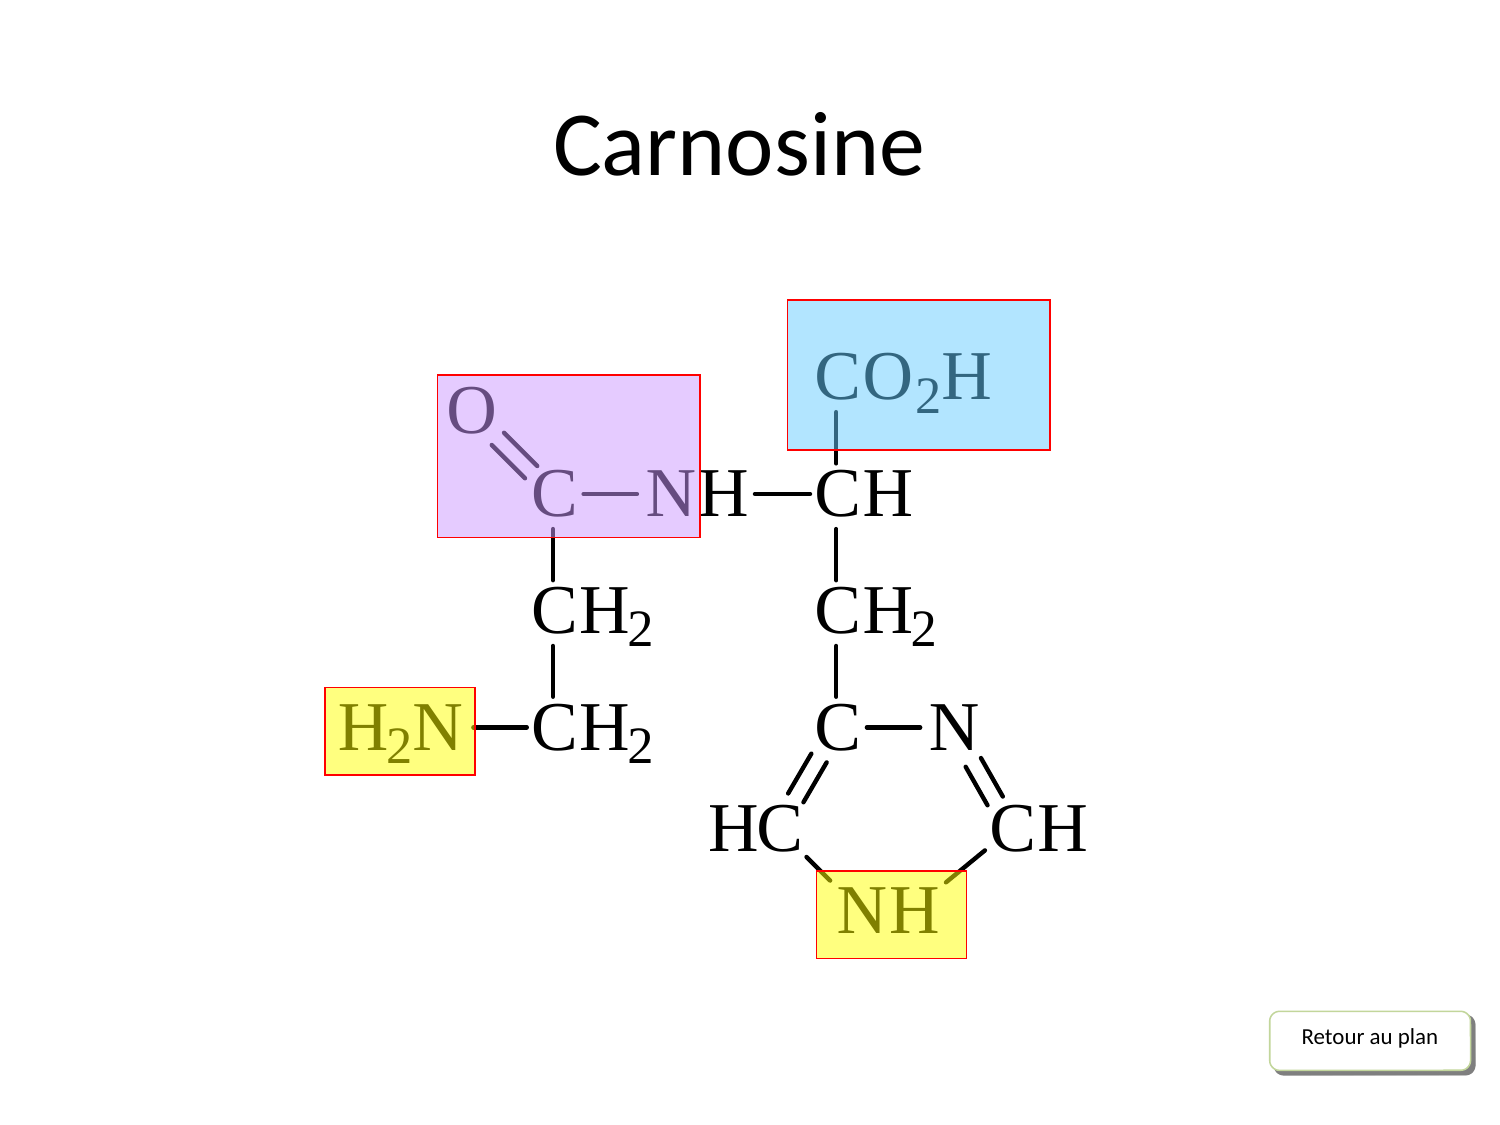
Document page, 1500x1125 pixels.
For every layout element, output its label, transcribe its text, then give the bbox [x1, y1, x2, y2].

picture [312, 310, 1113, 980]
text_box [325, 688, 475, 775]
title Carnosine [75, 45, 1426, 233]
text_box [817, 871, 967, 959]
text_box [787, 300, 1050, 450]
text_box Retour au plan [1269, 1011, 1471, 1071]
text_box [437, 375, 700, 538]
